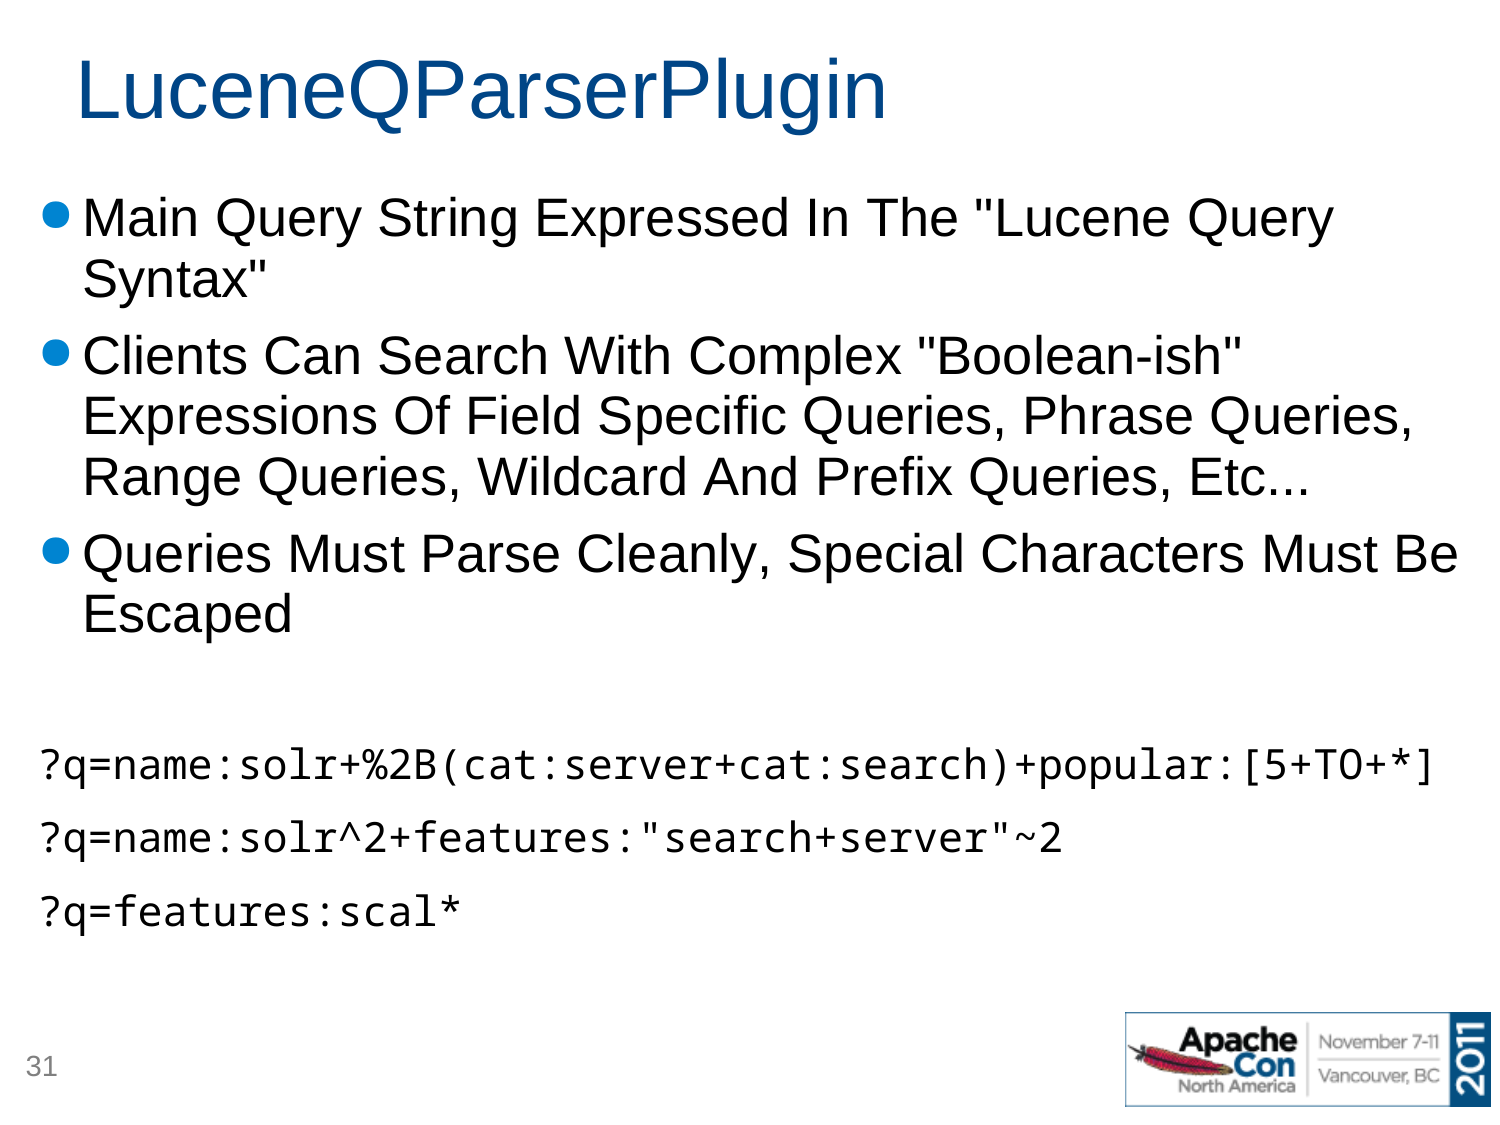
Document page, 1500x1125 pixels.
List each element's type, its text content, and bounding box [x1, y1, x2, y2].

picture [1125, 1012, 1491, 1107]
list Main Query String Expressed In The "Lucene Query Syntax" Clients Can Search With Complex "Boolean-ish" Expressions Of Field Specific Queries, Phrase Queries, Range Queries, Wildcard And Prefix Queries, Etc... Queries Must Parse Cleanly, Special Characters Must Be Escaped ?q=name:solr+%2B(cat:server+cat:search)+popular:[5+TO+*] ?q=name:solr^2+features:"search+server"~2 ?q=features:scal* [37, 187, 1463, 991]
title LuceneQParserPlugin [75, 0, 1425, 181]
